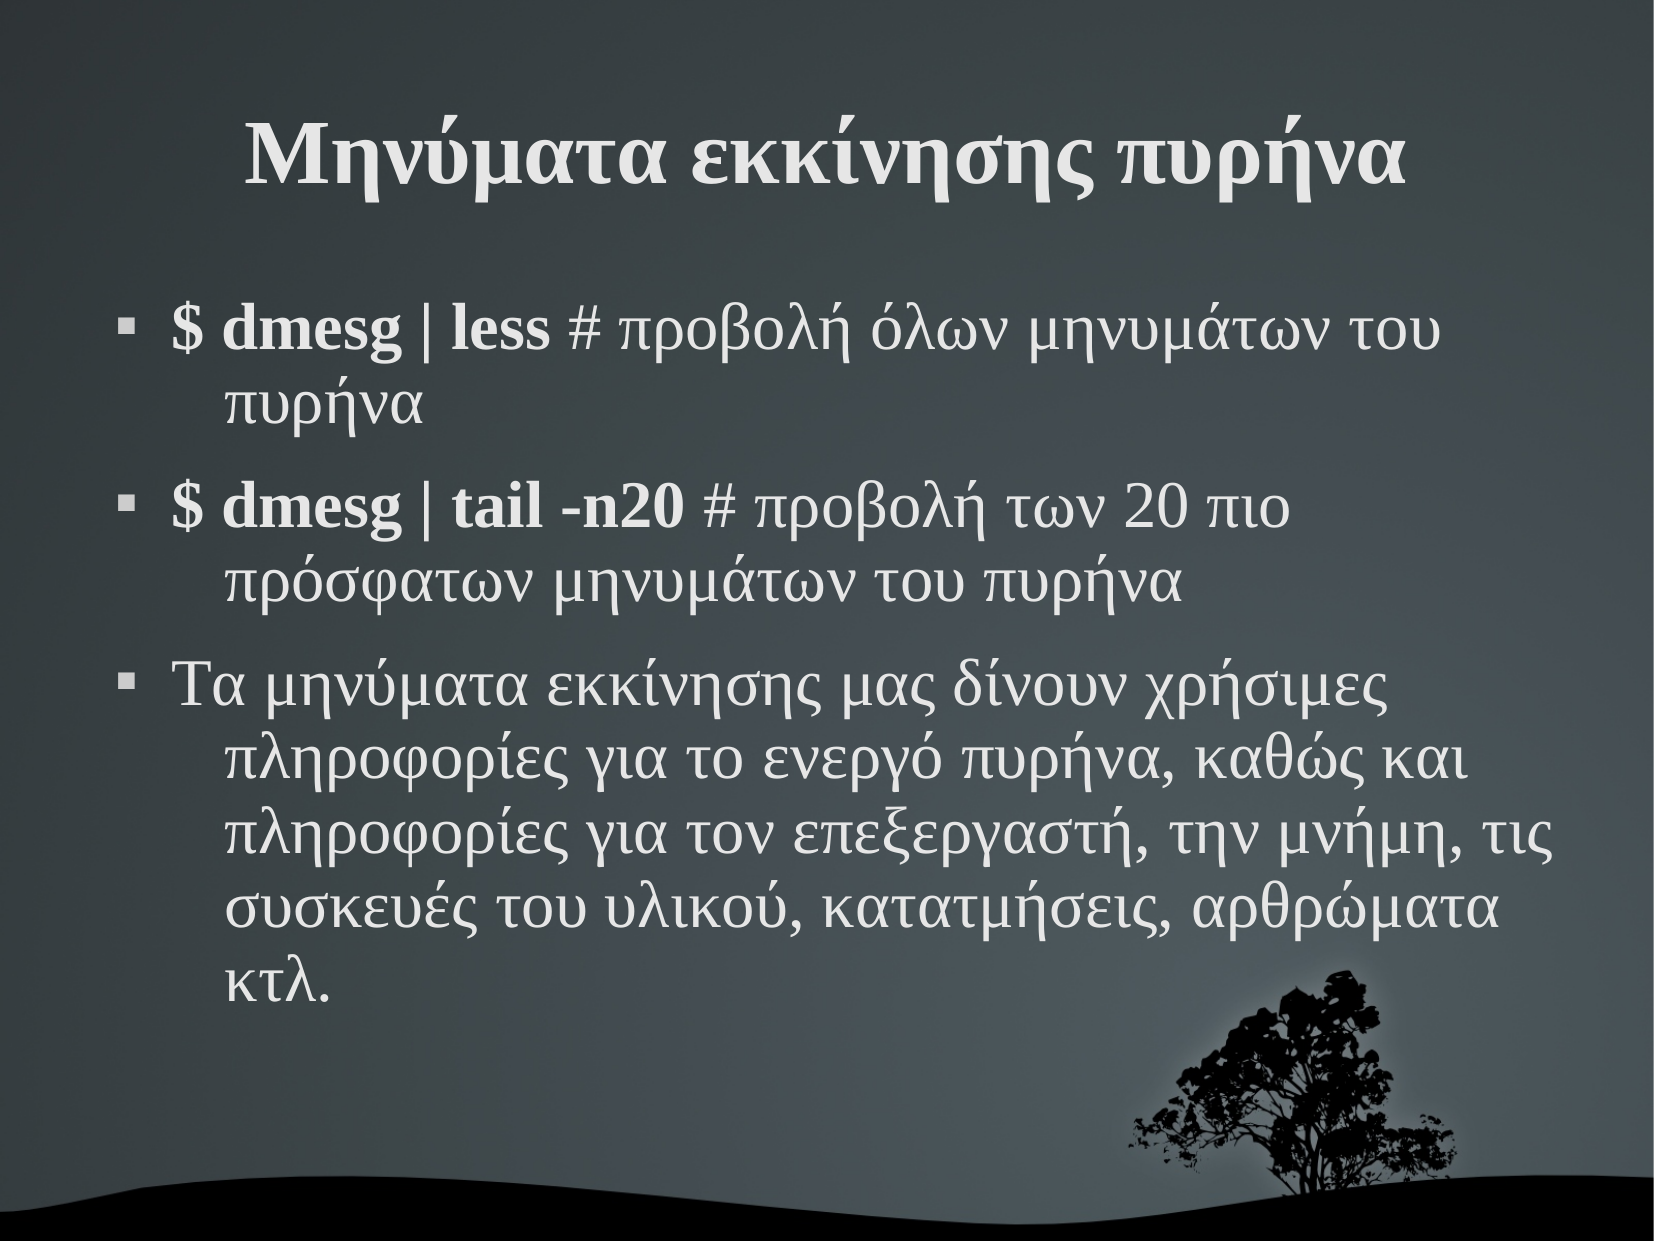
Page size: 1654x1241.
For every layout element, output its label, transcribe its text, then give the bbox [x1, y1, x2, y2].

list $ dmesg | less # προβολή όλων μηνυμάτων του πυρήνα $ dmesg | tail -n20 # προβολή των 20 πιο πρόσφατων μηνυμάτων του πυρήνα Τα μηνύματα εκκίνησης μας δίνουν χρήσιμες πληροφορίες για το ενεργό πυρήνα, καθώς και πληροφορίες για τον επεξεργαστή, την μνήμη, τις συσκευές του υλικού, κατατμήσεις, αρθρώματα κτλ. [82, 290, 1571, 1207]
picture [0, 0, 1654, 1241]
title Μηνύματα εκκίνησης πυρήνα [82, 49, 1571, 257]
